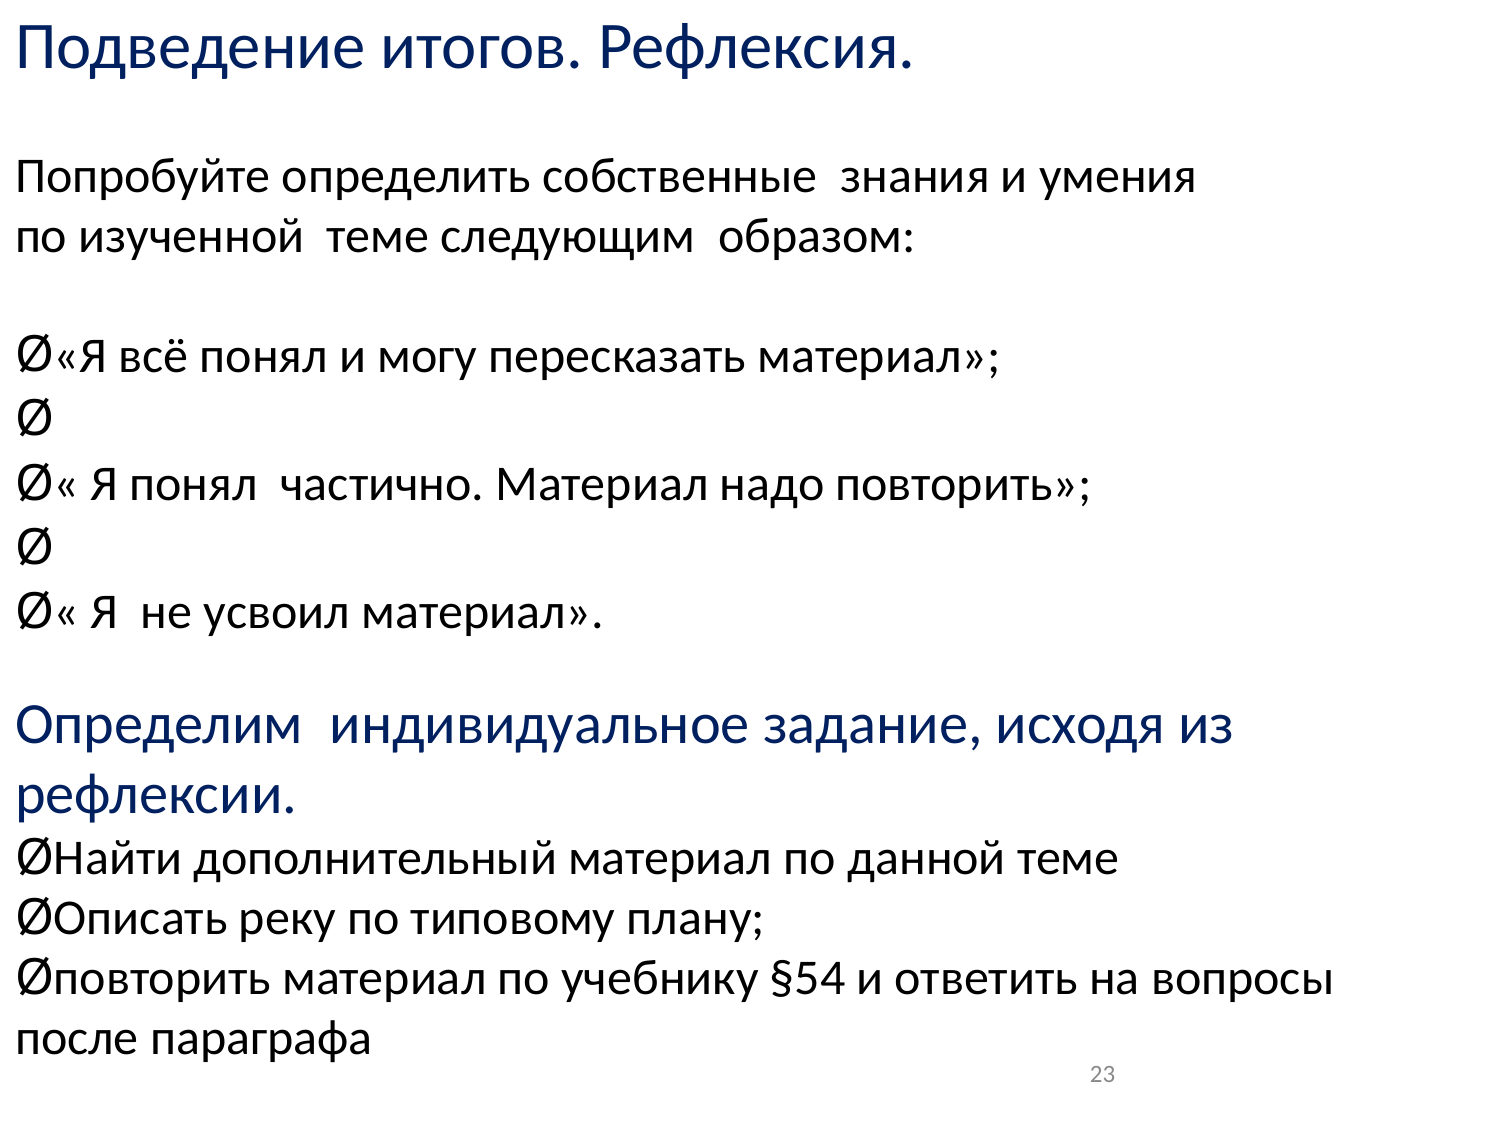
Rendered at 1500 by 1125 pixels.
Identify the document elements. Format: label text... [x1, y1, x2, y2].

text_box Определим индивидуальное задание, исходя из рефлексии. Найти дополнительный материал по данной теме Описать реку по типовому плану; повторить материал по учебнику §54 и ответить на вопросы после параграфа [0, 607, 1350, 1117]
text_box Подведение итогов. Рефлексия. Попробуйте определить собственные знания и умения по изученной теме следующим образом: «Я всё понял и могу пересказать материал»; « Я понял частично. Материал надо повторить»; « Я не усвоил материал». [0, 0, 1213, 607]
text_box [1074, 1042, 1426, 1103]
